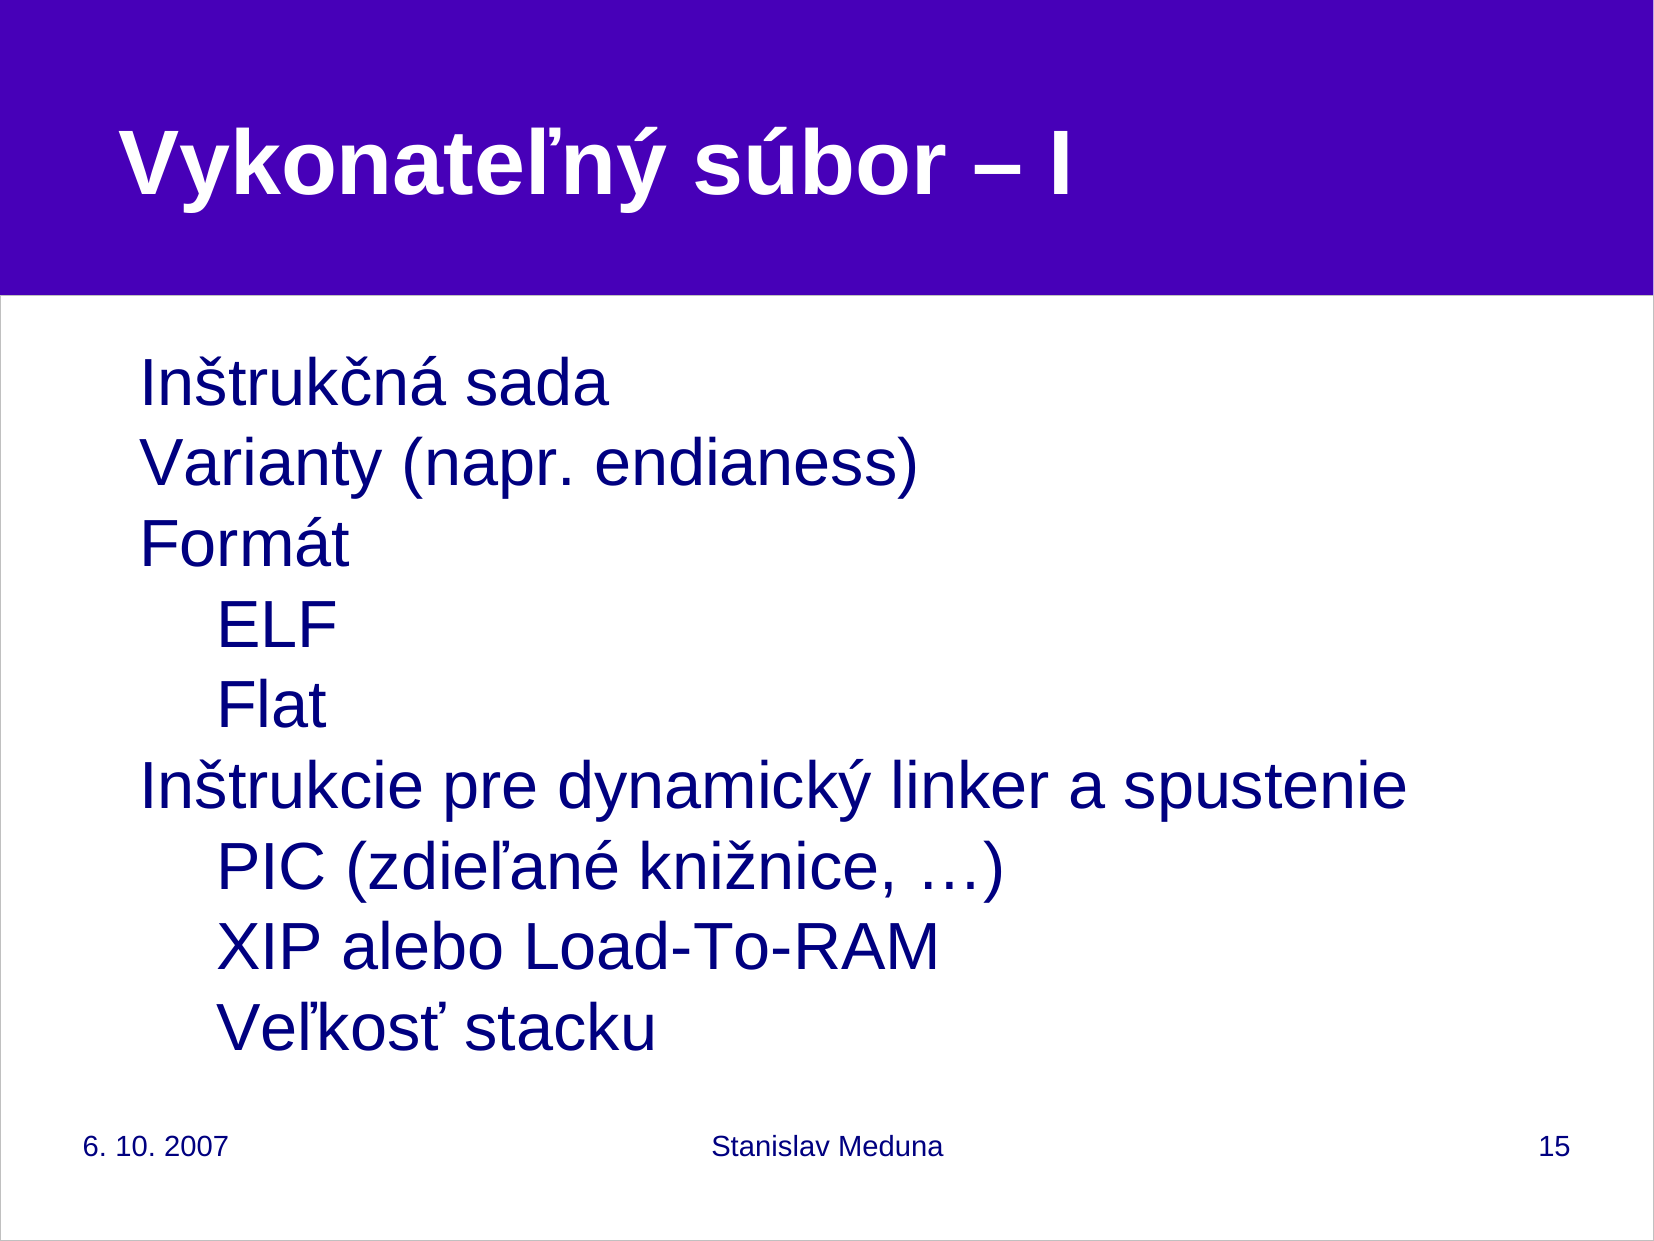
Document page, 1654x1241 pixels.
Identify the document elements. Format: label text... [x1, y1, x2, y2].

list Inštrukčná sada Varianty (napr. endianess) Formát ELF Flat Inštrukcie pre dynamický linker a spustenie PIC (zdieľané knižnice, …) XIP alebo Load-To-RAM Veľkosť stacku [121, 344, 1534, 1112]
title Vykonateľný súbor – I [118, 66, 1595, 259]
